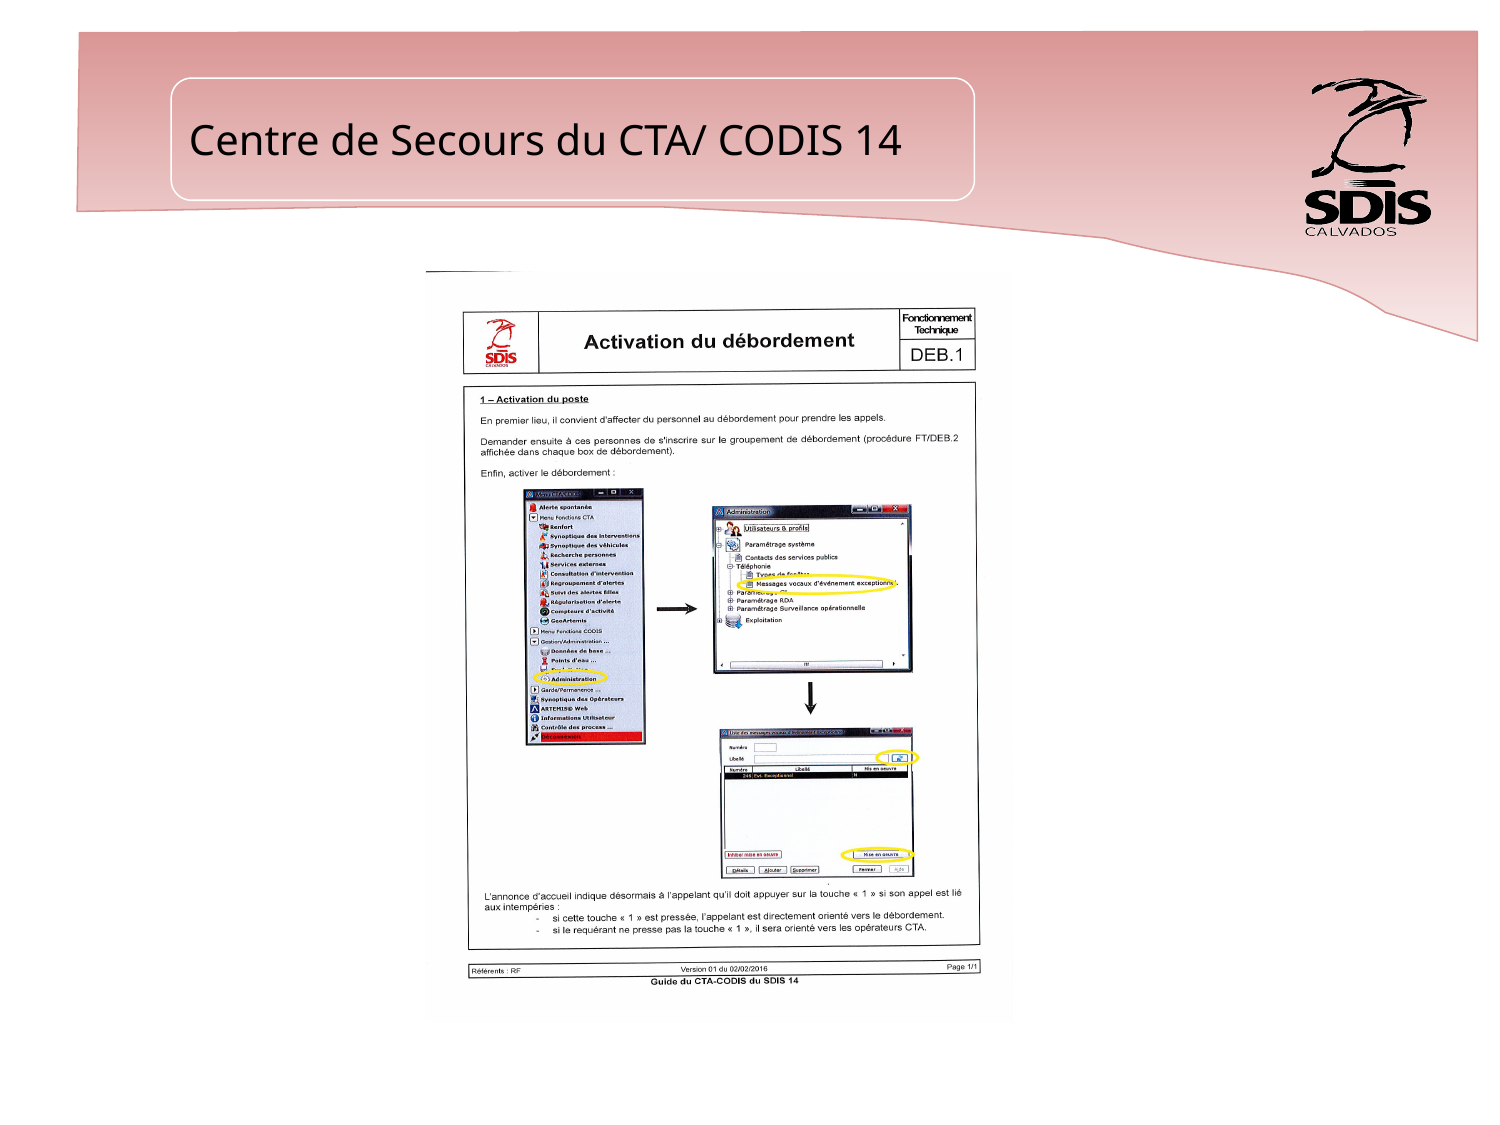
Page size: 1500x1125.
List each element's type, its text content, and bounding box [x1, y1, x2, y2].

text_box Centre de Secours du CTA/ CODIS 14 [171, 78, 975, 201]
text_box [77, 31, 1478, 342]
picture [425, 271, 1013, 1023]
picture [1305, 78, 1431, 236]
